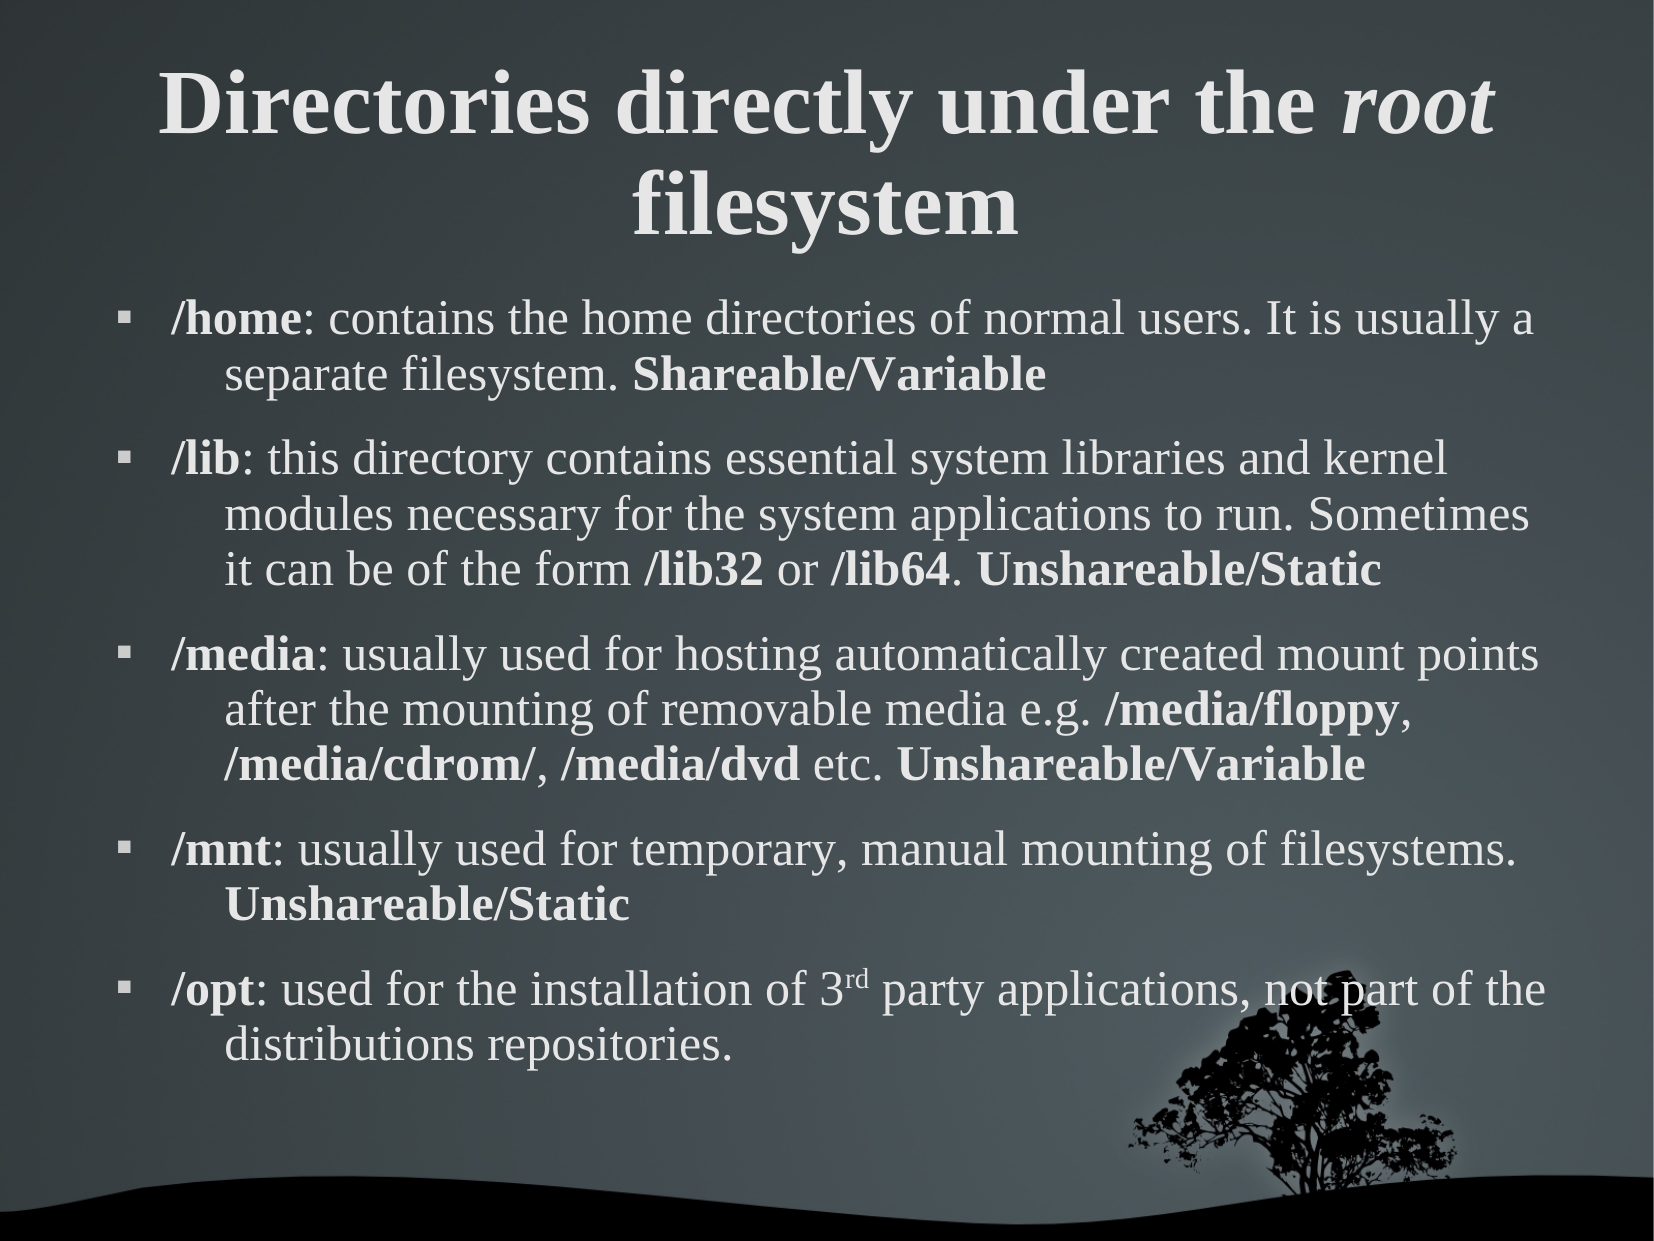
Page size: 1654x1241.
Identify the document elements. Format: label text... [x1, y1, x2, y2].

picture [0, 0, 1654, 1241]
list /home: contains the home directories of normal users. It is usually a separate filesystem. Shareable/Variable /lib: this directory contains essential system libraries and kernel modules necessary for the system applications to run. Sometimes it can be of the form /lib32 or /lib64. Unshareable/Static /media: usually used for hosting automatically created mount points after the mounting of removable media e.g. /media/floppy, /media/cdrom/, /media/dvd etc. Unshareable/Variable /mnt: usually used for temporary, manual mounting of filesystems. Unshareable/Static /opt: used for the installation of 3rd party applications, not part of the distributions repositories. [82, 290, 1571, 1157]
title Directories directly under the root filesystem [82, 49, 1571, 257]
